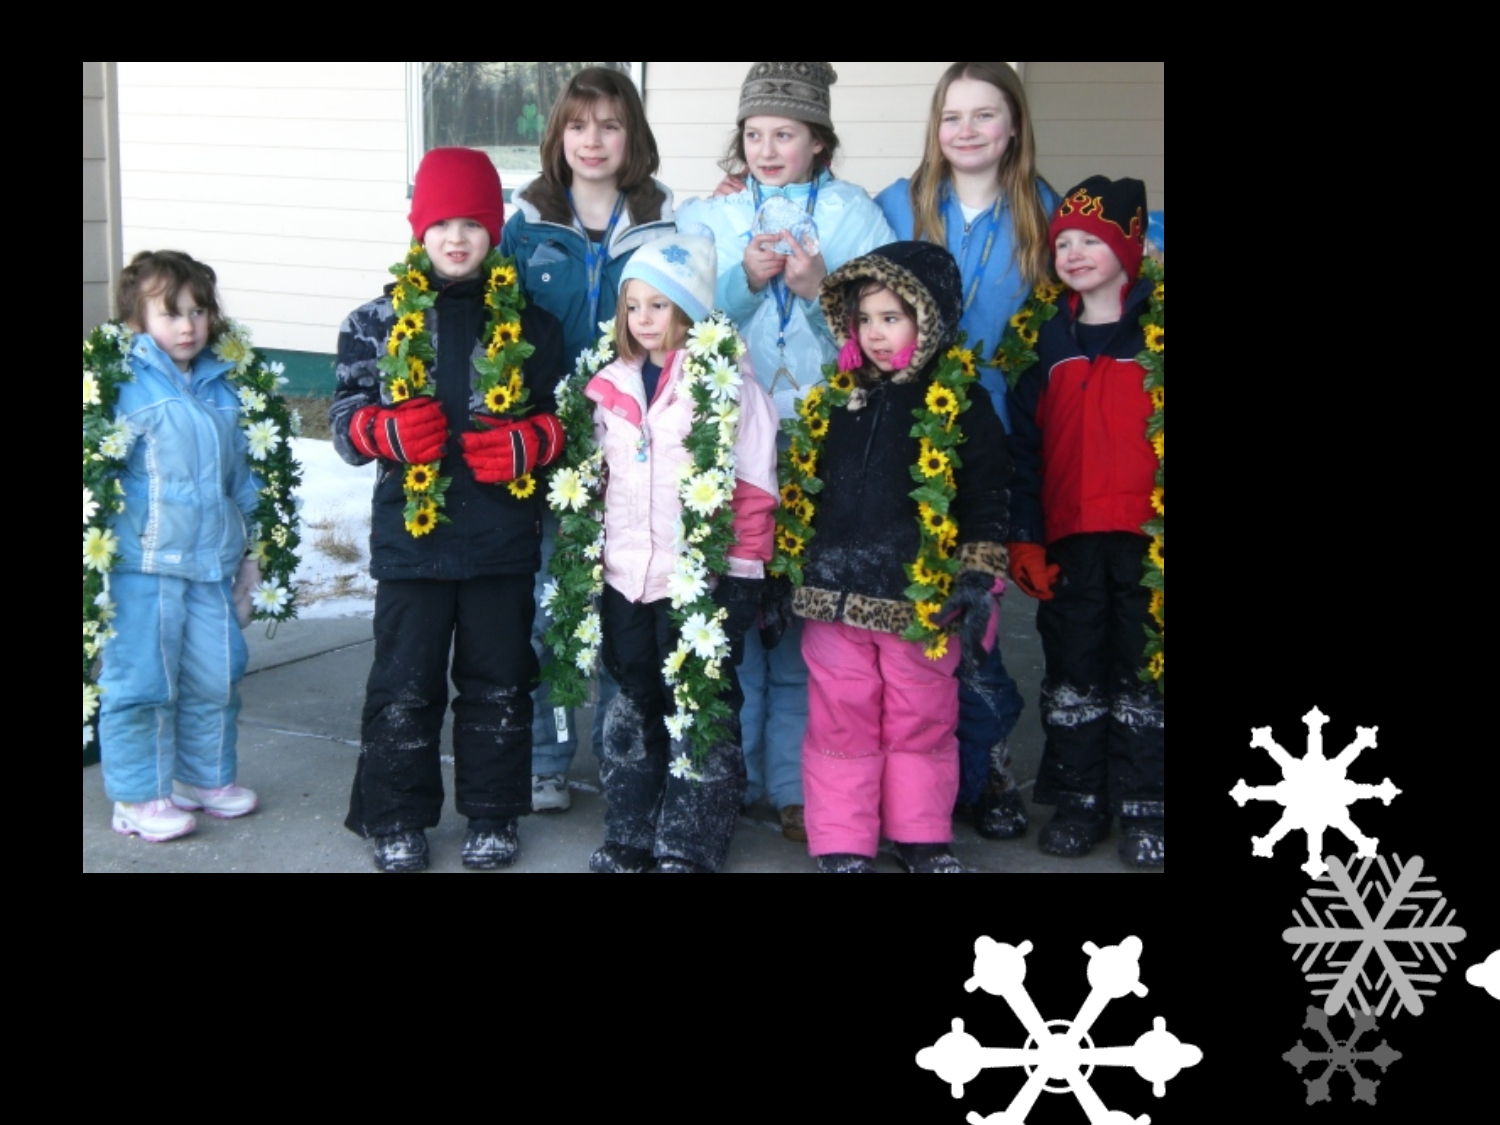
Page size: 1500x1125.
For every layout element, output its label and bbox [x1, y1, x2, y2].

picture [83, 62, 1164, 873]
